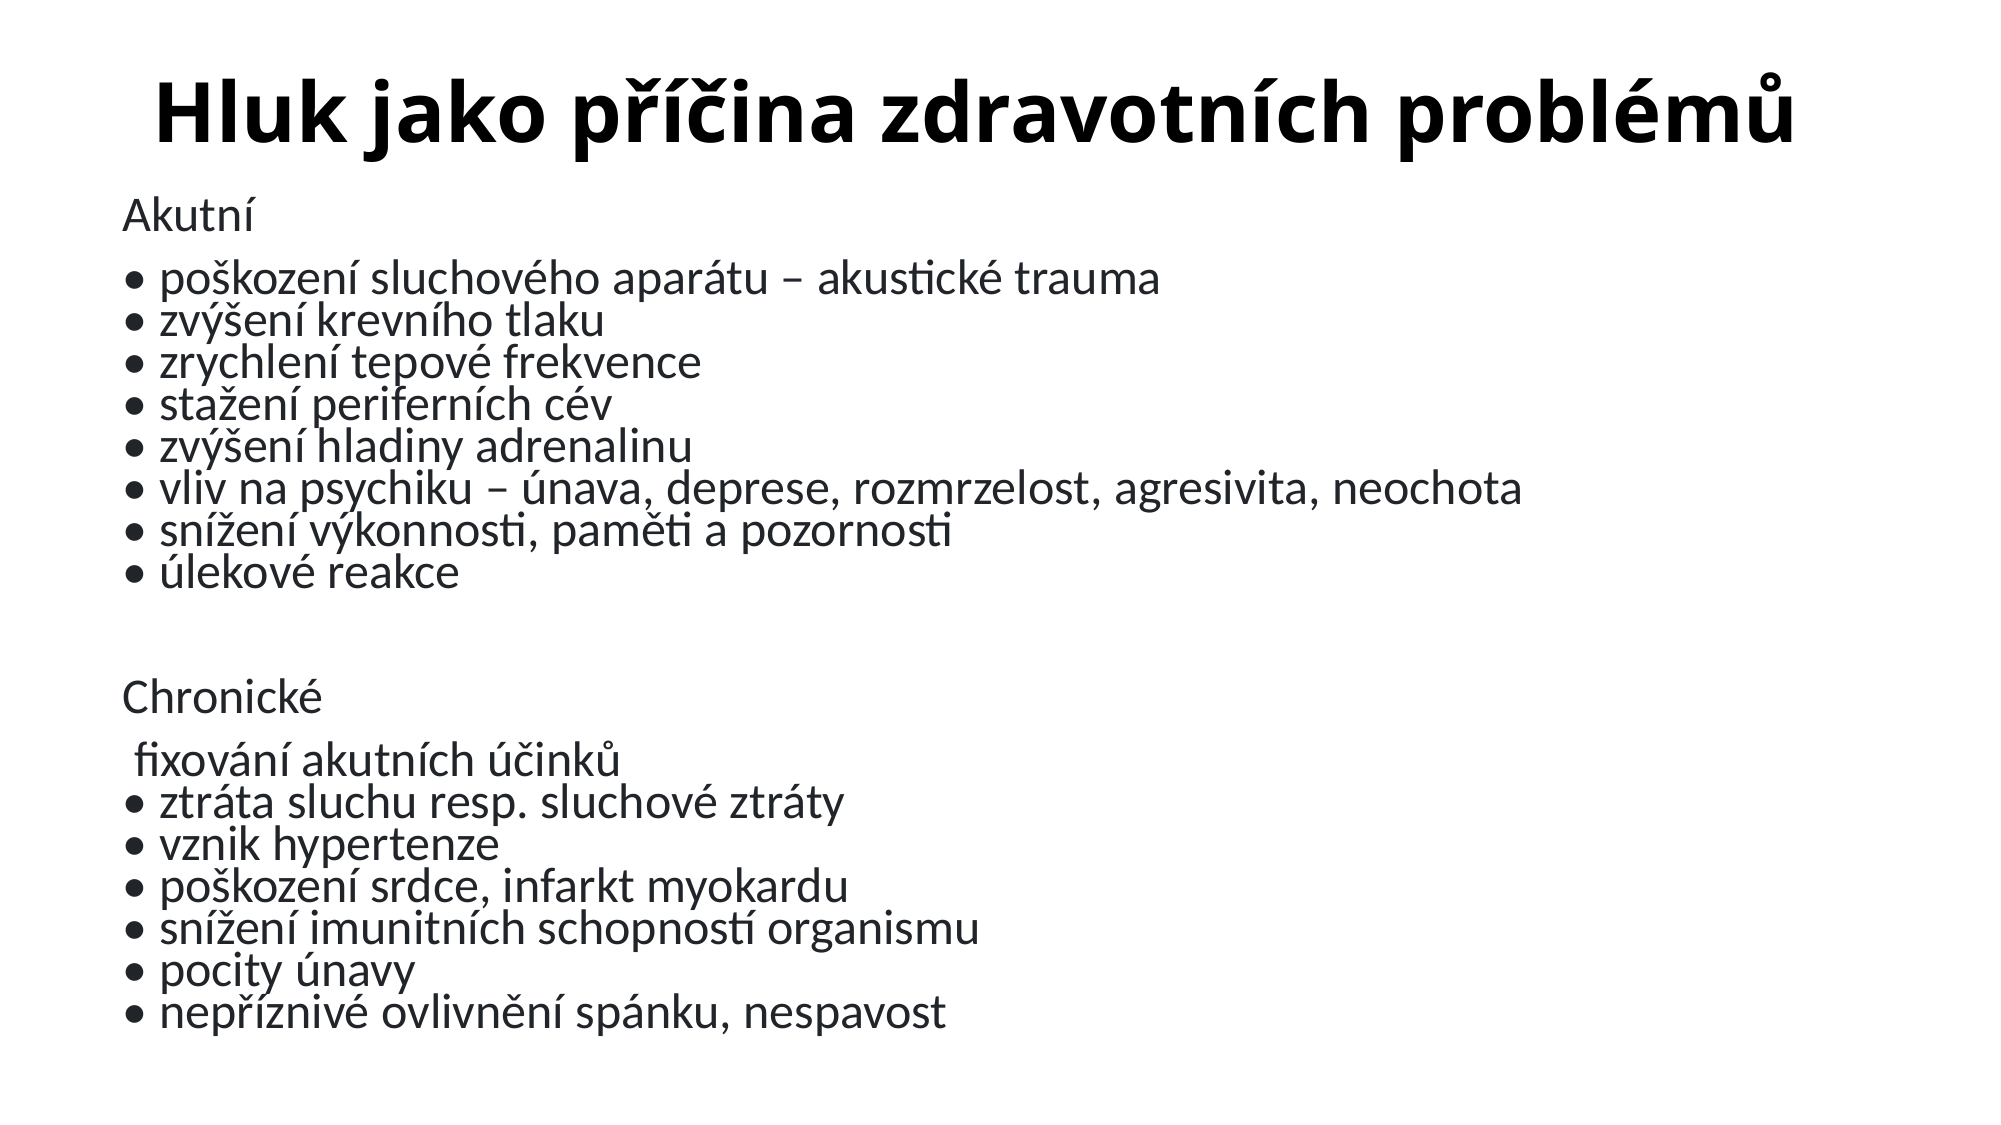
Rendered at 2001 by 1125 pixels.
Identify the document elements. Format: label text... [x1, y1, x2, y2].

title Hluk jako příčina zdravotních problémů [137, 59, 1863, 172]
list Akutní • poškození sluchového aparátu – akustické trauma • zvýšení krevního tlaku • zrychlení tepové frekvence • stažení periferních cév • zvýšení hladiny adrenalinu • vliv na psychiku – únava, deprese, rozmrzelost, agresivita, neochota • snížení výkonnosti, paměti a pozornosti • úlekové reakce Chronické fixování akutních účinků • ztráta sluchu resp. sluchové ztráty • vznik hypertenze • poškození srdce, infarkt myokardu • snížení imunitních schopností organismu • pocity únavy • nepříznivé ovlivnění spánku, nespavost [107, 190, 1863, 1086]
